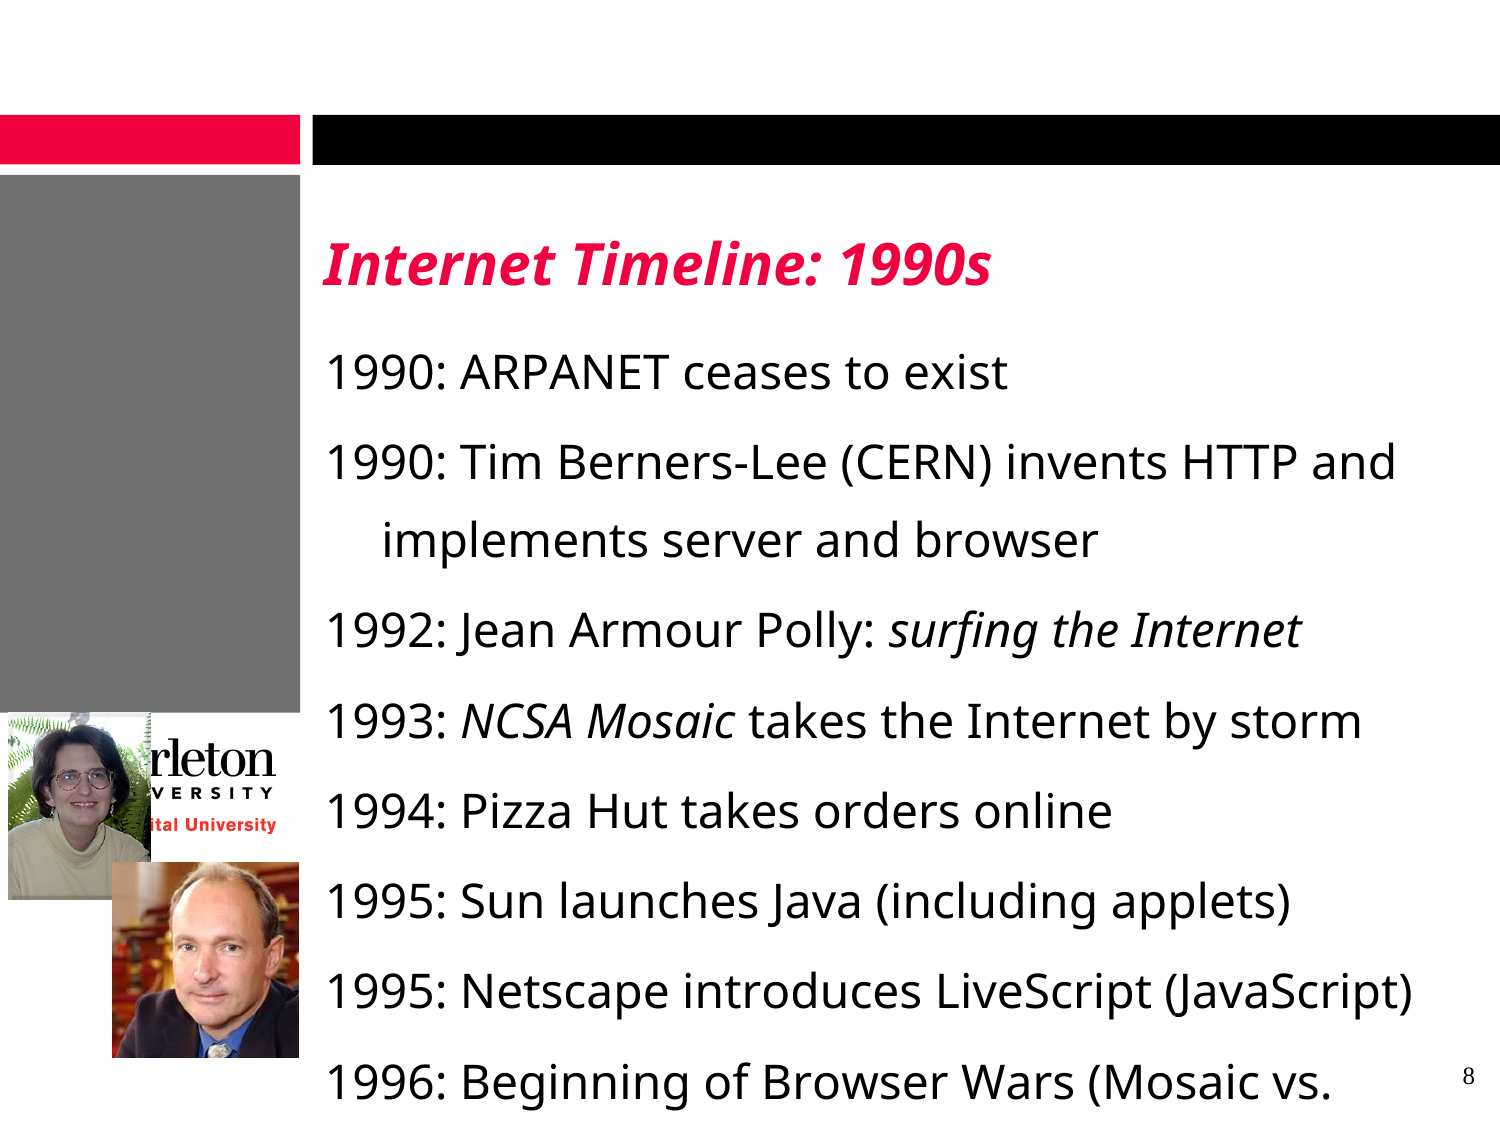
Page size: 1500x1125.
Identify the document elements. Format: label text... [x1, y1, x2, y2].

title Internet Timeline: 1990s [324, 194, 1450, 324]
picture [8, 712, 299, 1058]
list 1990: ARPANET ceases to exist 1990: Tim Berners-Lee (CERN) invents HTTP and implements server and browser 1992: Jean Armour Polly: surfing the Internet 1993: NCSA Mosaic takes the Internet by storm 1994: Pizza Hut takes orders online 1995: Sun launches Java (including applets) 1995: Netscape introduces LiveScript (JavaScript) 1996: Beginning of Browser Wars (Mosaic vs. Netscape then later Netscape vs. Microsoft) [324, 324, 1450, 1094]
